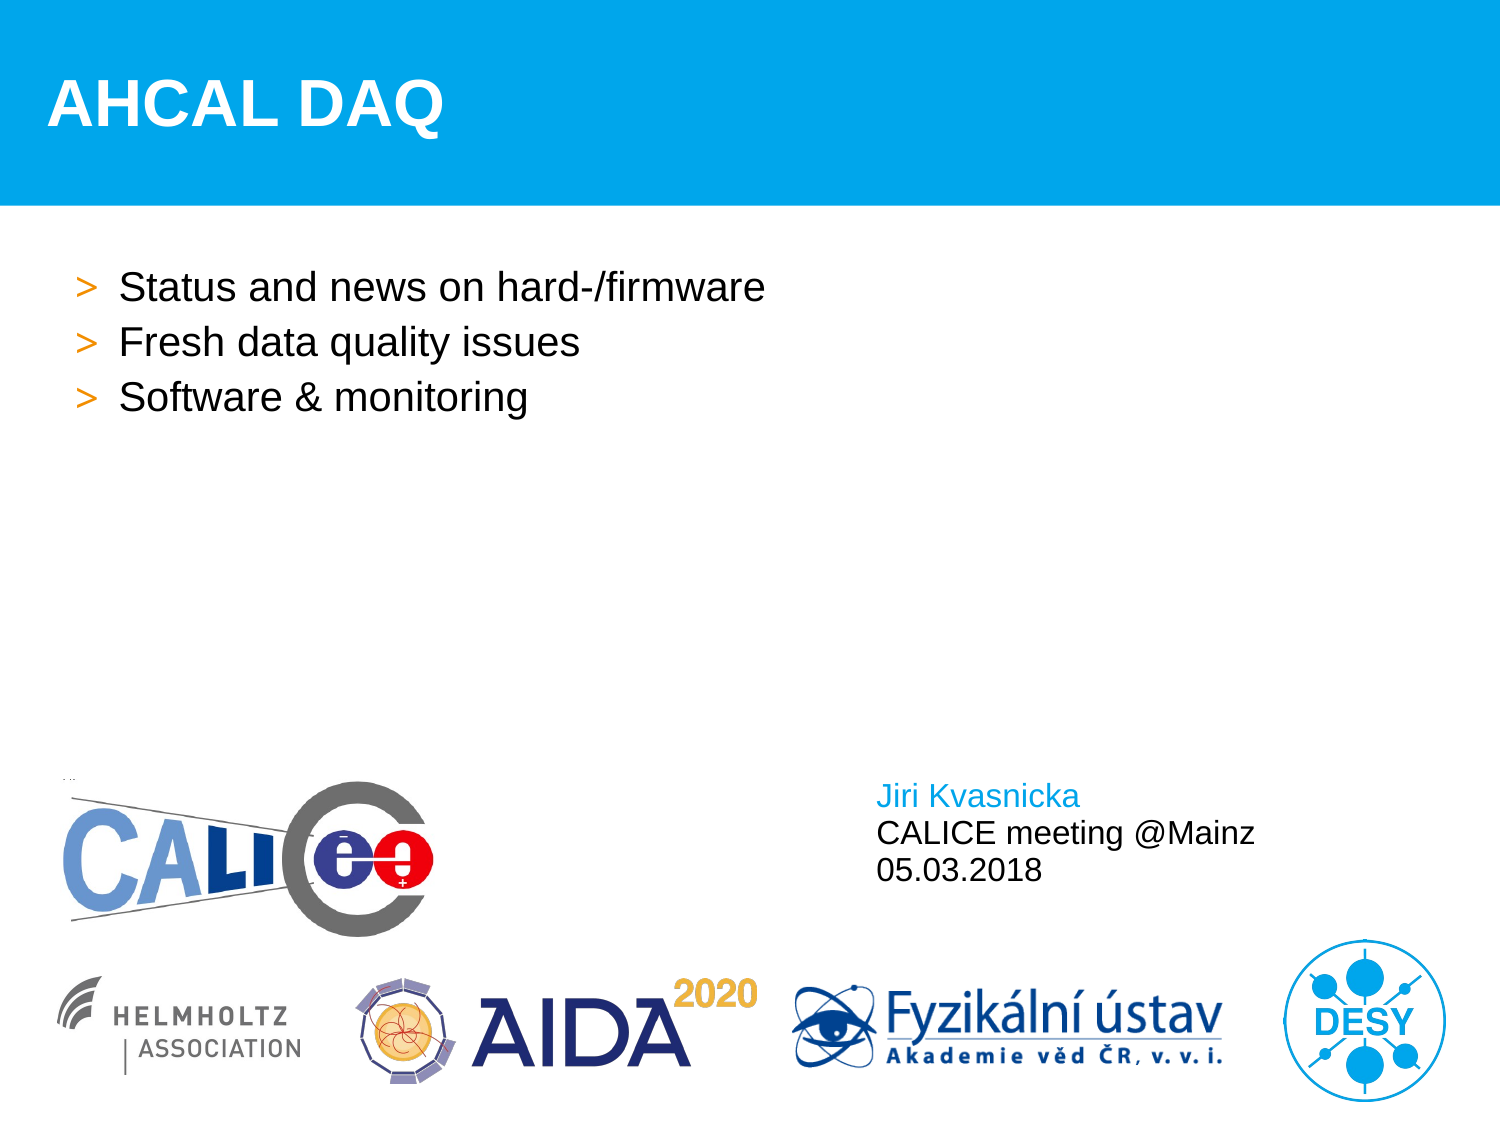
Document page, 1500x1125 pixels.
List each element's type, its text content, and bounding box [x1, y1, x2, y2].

picture [1287, 943, 1443, 1099]
picture [355, 978, 757, 1084]
picture [1283, 939, 1360, 1015]
picture [1370, 939, 1446, 1007]
title AHCAL DAQ [46, 0, 1444, 208]
list Status and news on hard-/firmware Fresh data quality issues Software & monitoring [75, 263, 1425, 916]
picture [1379, 1035, 1446, 1102]
picture [776, 974, 1242, 1080]
text_box Jiri Kvasnicka CALICE meeting @Mainz 05.03.2018 [861, 769, 1456, 934]
picture [57, 976, 300, 1075]
picture [1283, 1027, 1351, 1102]
picture [60, 779, 437, 939]
